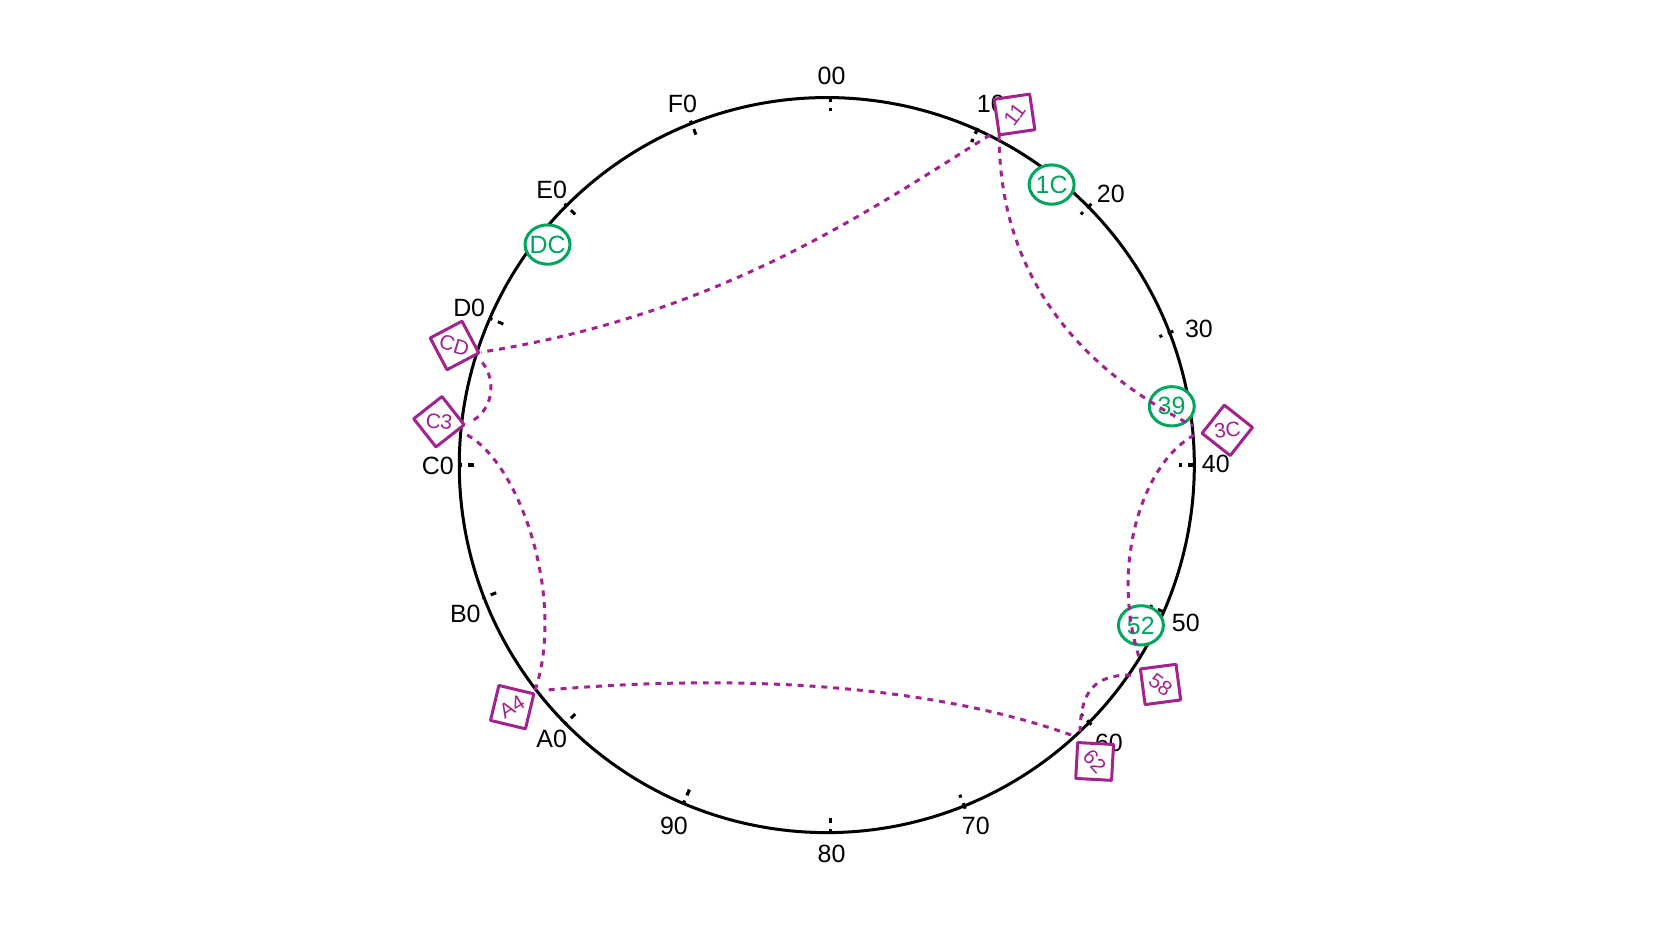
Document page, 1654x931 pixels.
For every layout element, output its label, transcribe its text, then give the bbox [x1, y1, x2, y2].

text_box 40 [1201, 450, 1231, 479]
text_box B0 [450, 600, 481, 629]
text_box 30 [1185, 315, 1214, 344]
text_box 90 [660, 811, 689, 841]
text_box 52 [1118, 605, 1164, 645]
text_box 60 [1095, 729, 1124, 758]
text_box 3C [1202, 405, 1253, 456]
text_box 62 [1075, 742, 1114, 781]
text_box DC [525, 224, 571, 265]
text_box 58 [1140, 664, 1181, 705]
text_box E0 [536, 175, 568, 204]
text_box 70 [961, 811, 991, 841]
text_box 00 [817, 61, 846, 91]
text_box 11 [994, 94, 1035, 135]
text_box 20 [1096, 180, 1126, 209]
text_box C3 [413, 396, 465, 447]
text_box D0 [453, 294, 486, 323]
text_box C0 [421, 451, 455, 481]
text_box A4 [490, 685, 534, 729]
text_box CD [430, 321, 479, 370]
text_box 50 [1171, 609, 1201, 638]
text_box 1C [1029, 164, 1075, 205]
text_box 80 [817, 840, 846, 869]
text_box 10 [976, 90, 1006, 119]
text_box 39 [1149, 386, 1195, 426]
text_box F0 [667, 90, 698, 119]
text_box A0 [536, 724, 568, 753]
